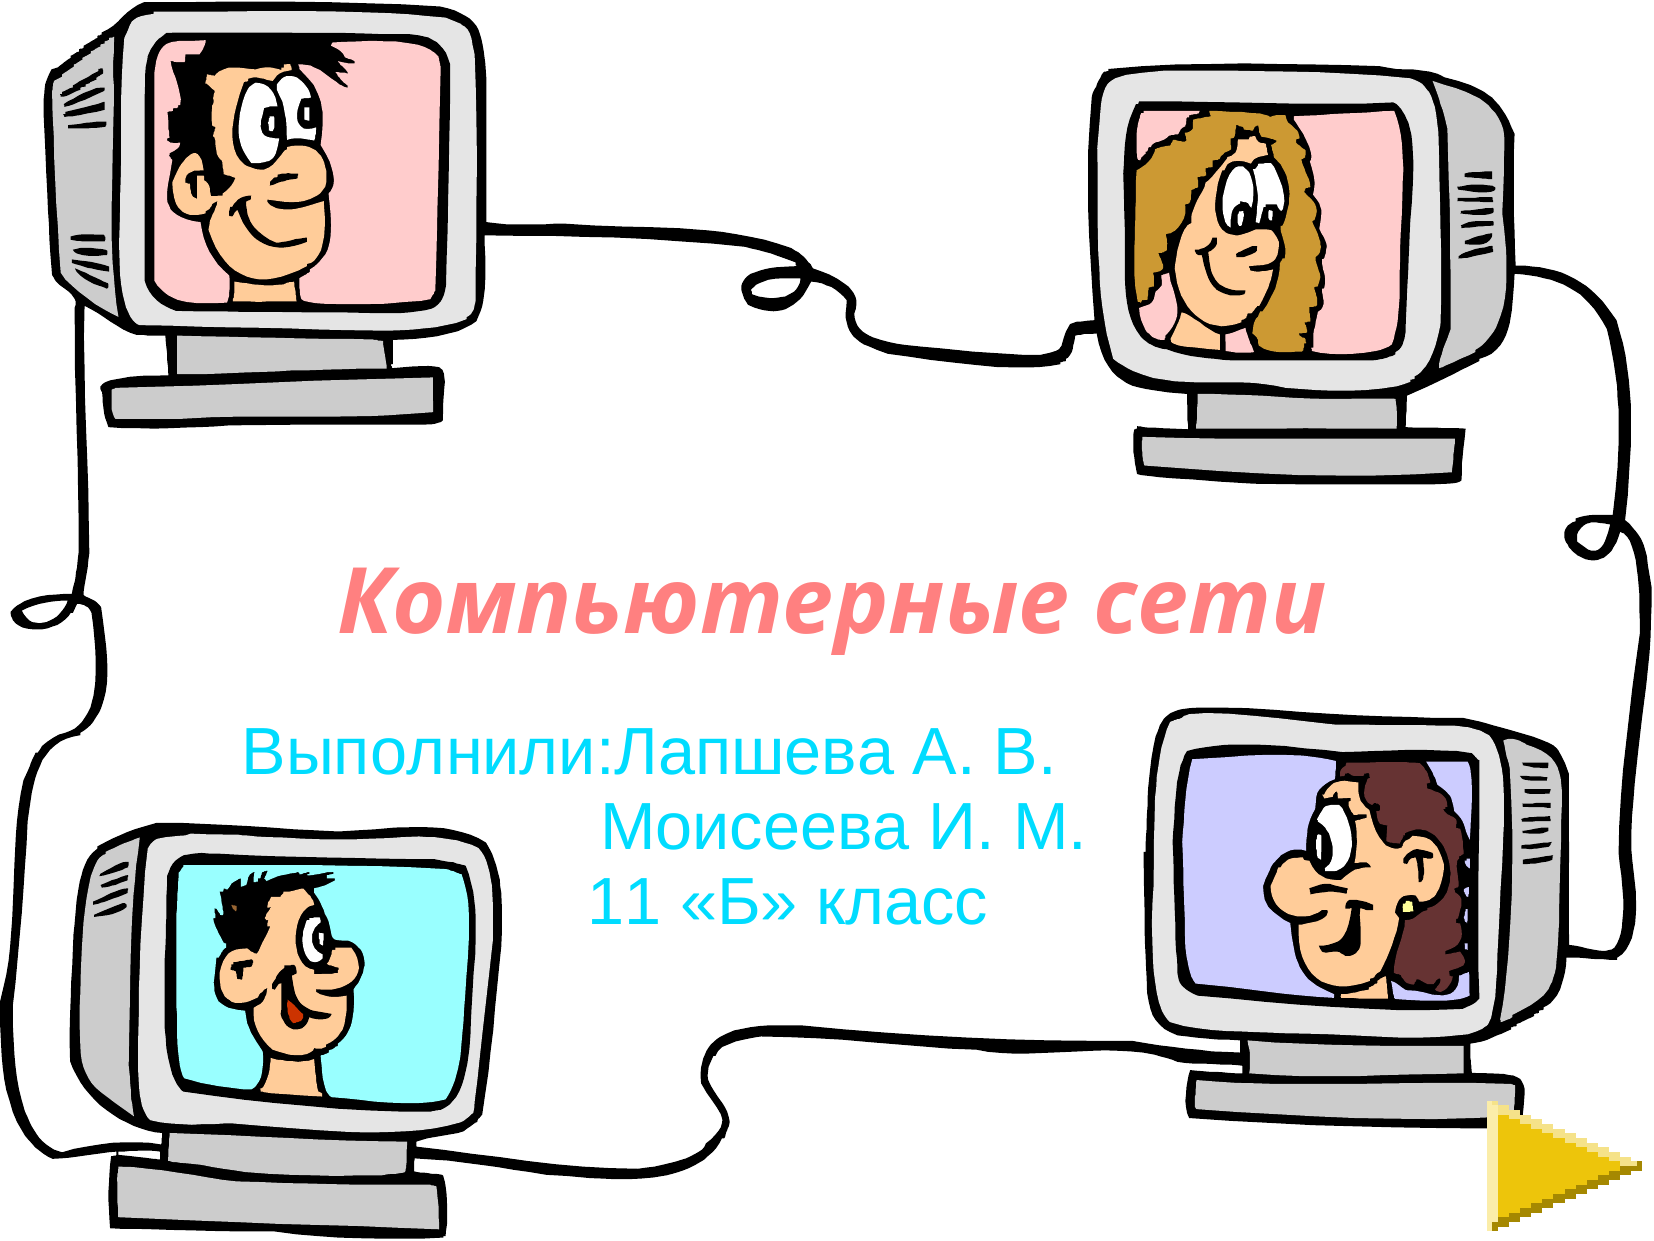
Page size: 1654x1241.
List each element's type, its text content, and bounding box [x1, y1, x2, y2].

picture [0, 0, 1654, 1241]
subtitle Выполнили:Лапшева А. В. Моисеева И. М. 11 «Б» класс [206, 620, 1093, 1034]
title Компьютерные сети [88, 501, 1577, 695]
